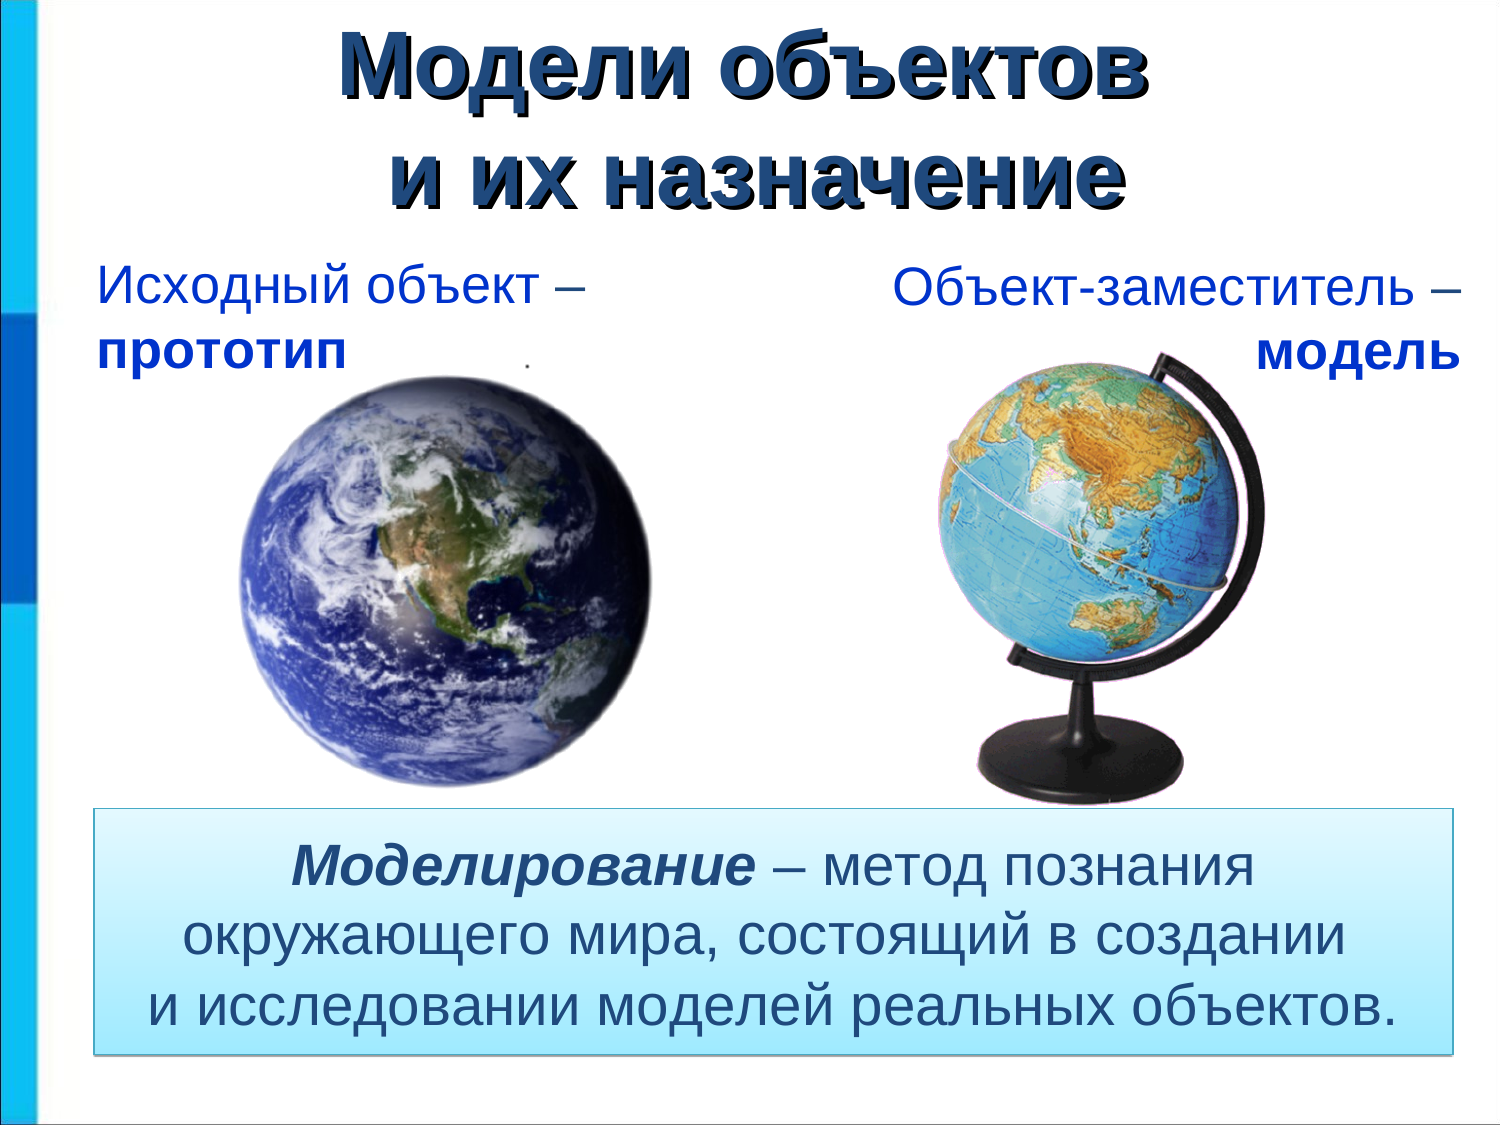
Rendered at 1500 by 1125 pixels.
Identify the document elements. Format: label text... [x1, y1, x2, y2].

text_box Моделирование – метод познания окружающего мира, состоящий в создании и исследовании моделей реальных объектов. [93, 808, 1454, 1055]
picture [0, 0, 1500, 1125]
text_box Объект-заместитель – модель [850, 243, 1477, 389]
title Модели объектов и их назначение [58, 31, 1454, 197]
text_box Исходный объект – прототип [82, 241, 638, 388]
